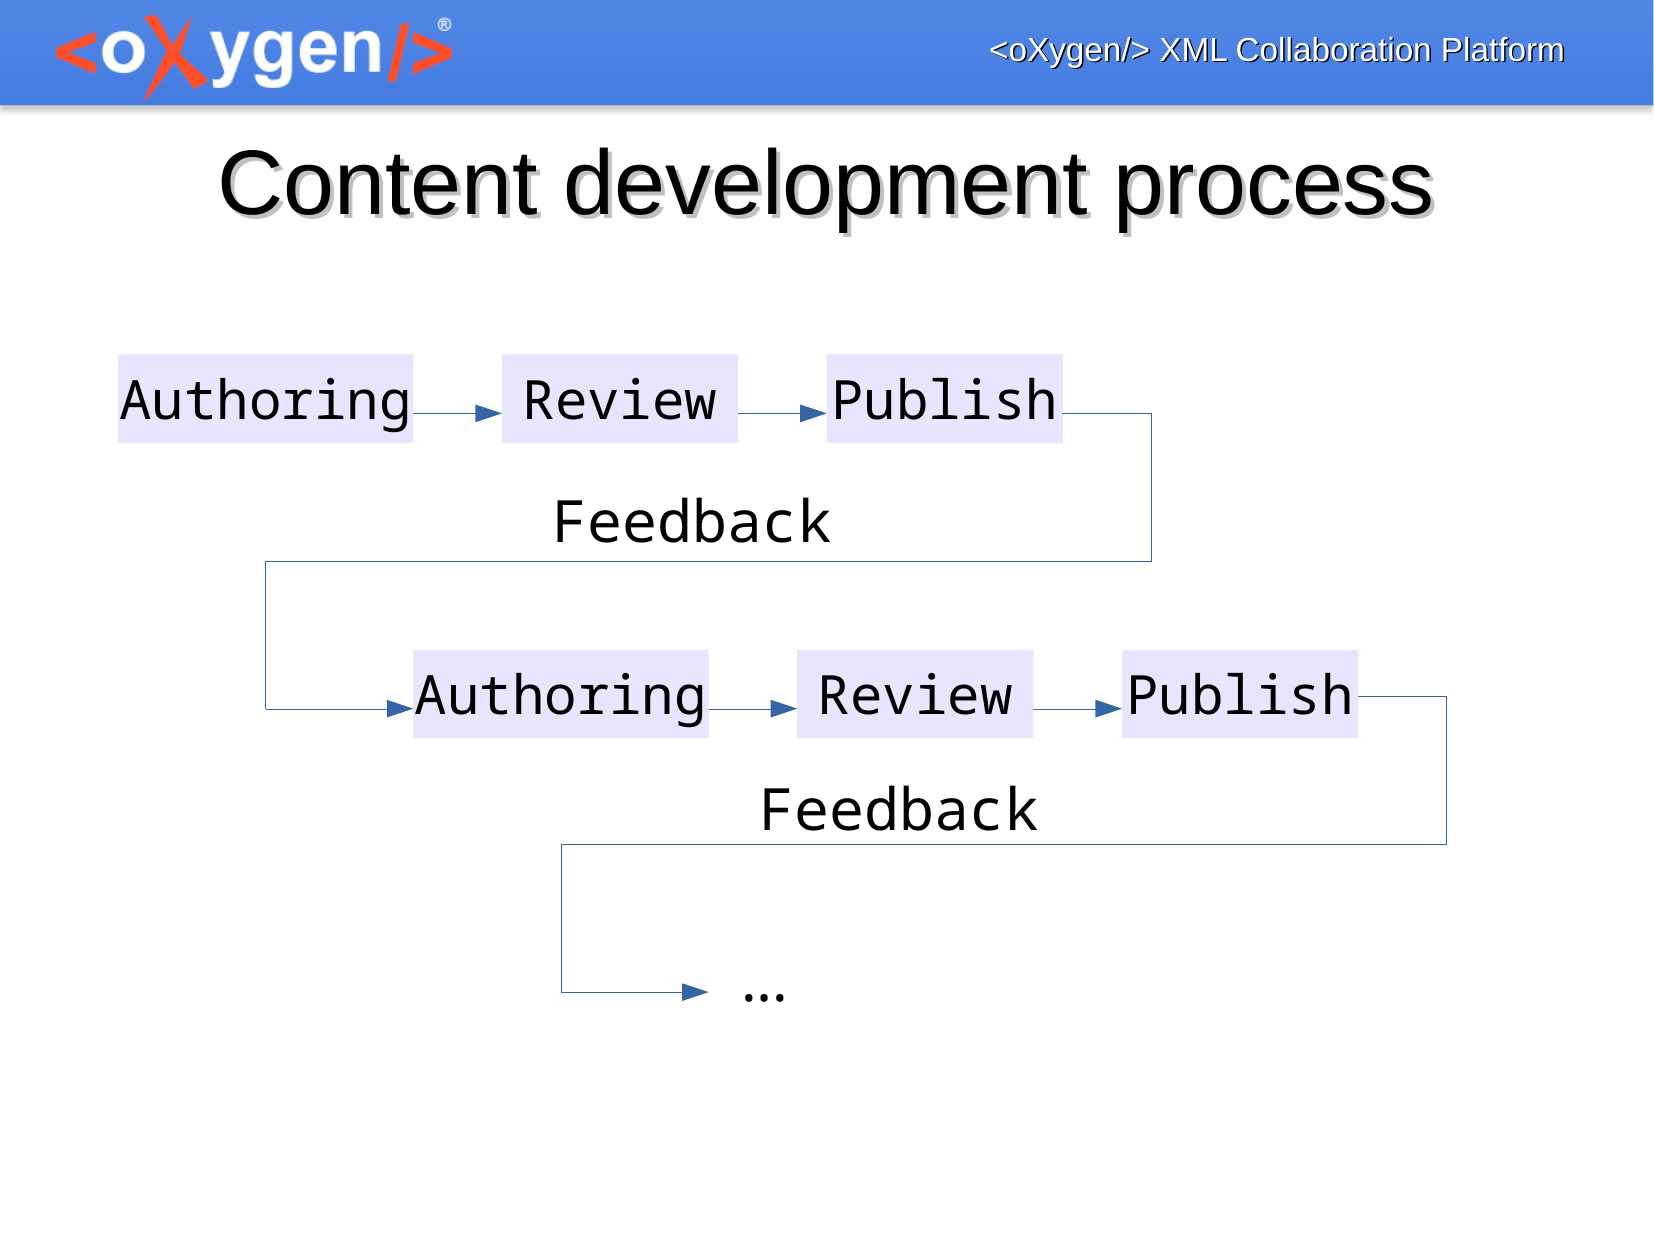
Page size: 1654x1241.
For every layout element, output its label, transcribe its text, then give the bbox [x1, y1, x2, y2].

text_box Review [797, 649, 1034, 739]
text_box Feedback [537, 472, 858, 569]
picture [0, 0, 1654, 119]
title Content development process [82, 78, 1571, 287]
text_box Authoring [118, 354, 414, 443]
text_box Publish [826, 354, 1063, 443]
text_box Publish [1122, 649, 1359, 739]
text_box ... [726, 931, 806, 1028]
text_box Review [501, 354, 739, 443]
text_box Authoring [413, 649, 709, 739]
text_box Feedback [744, 760, 1065, 857]
